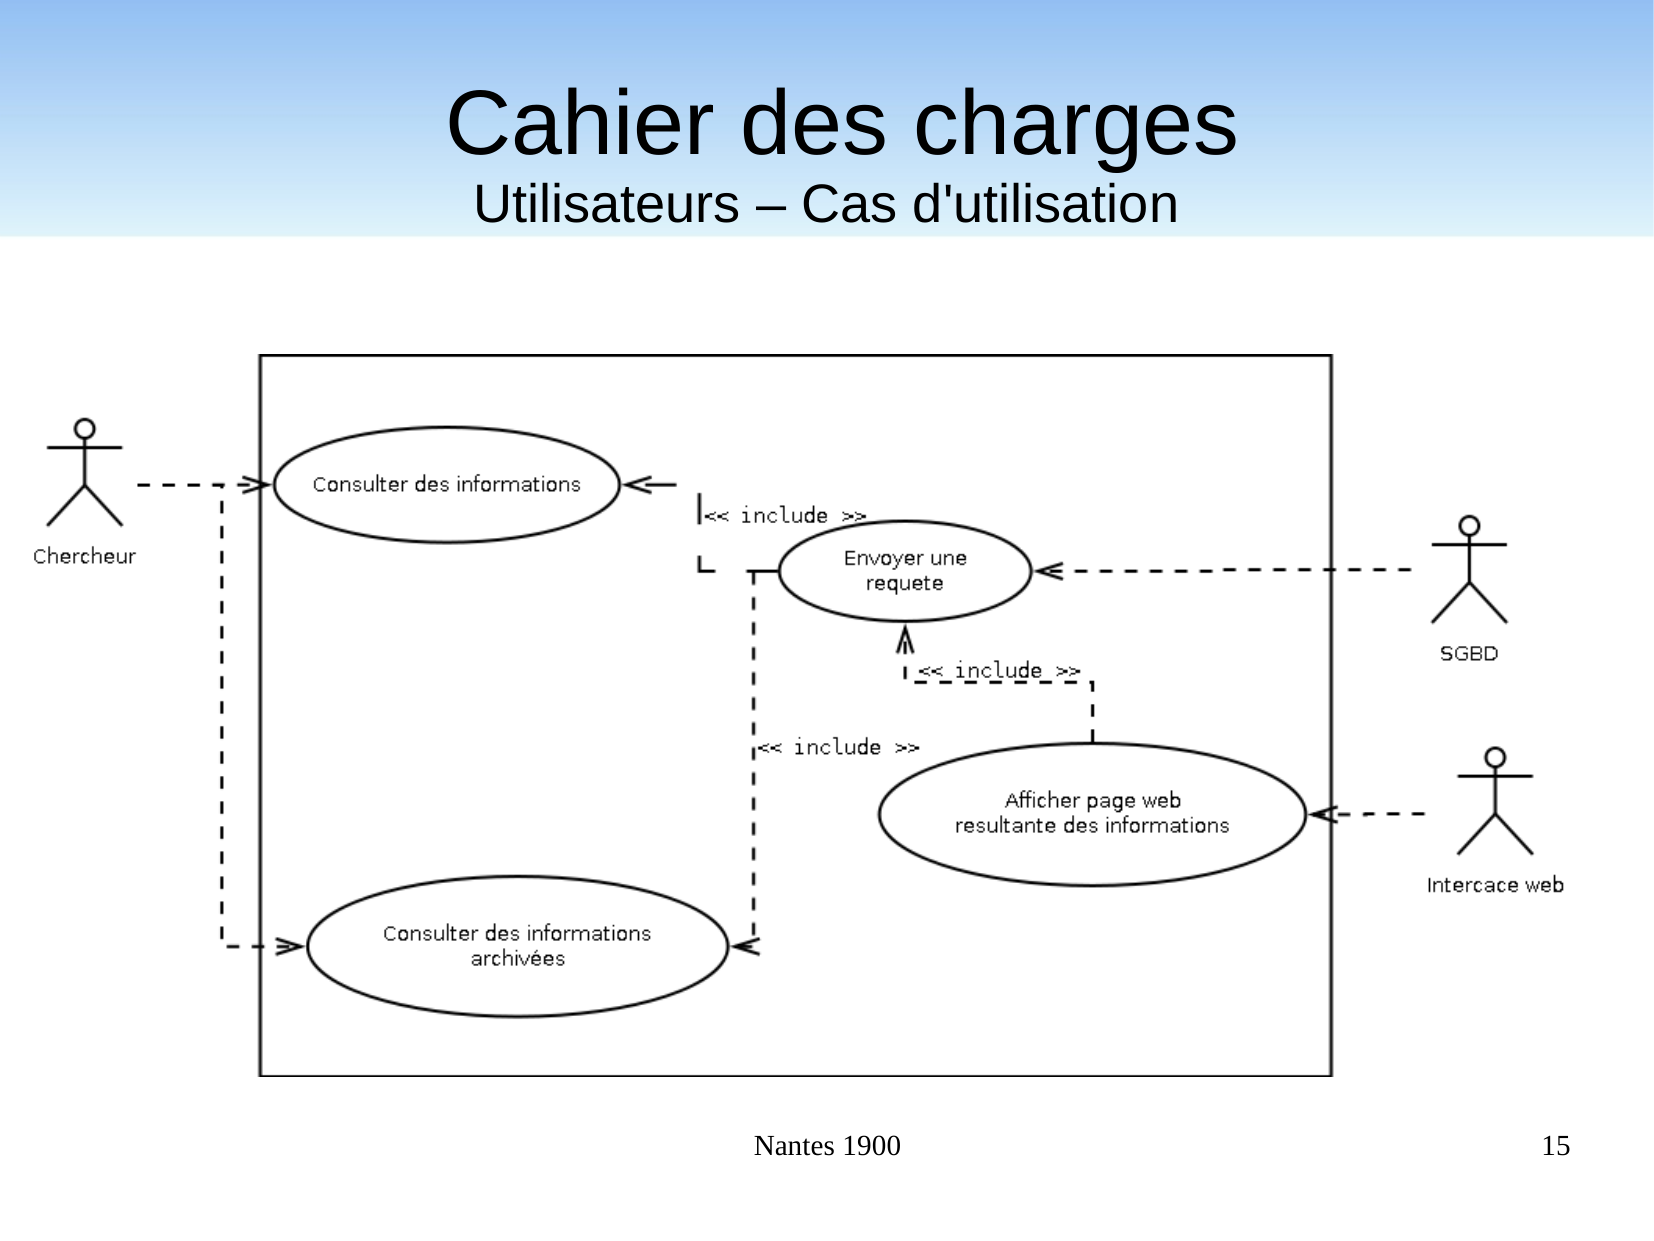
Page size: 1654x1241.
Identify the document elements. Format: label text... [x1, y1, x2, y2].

picture [0, 0, 1654, 1241]
title Cahier des charges Utilisateurs – Cas d'utilisation [82, 49, 1571, 257]
